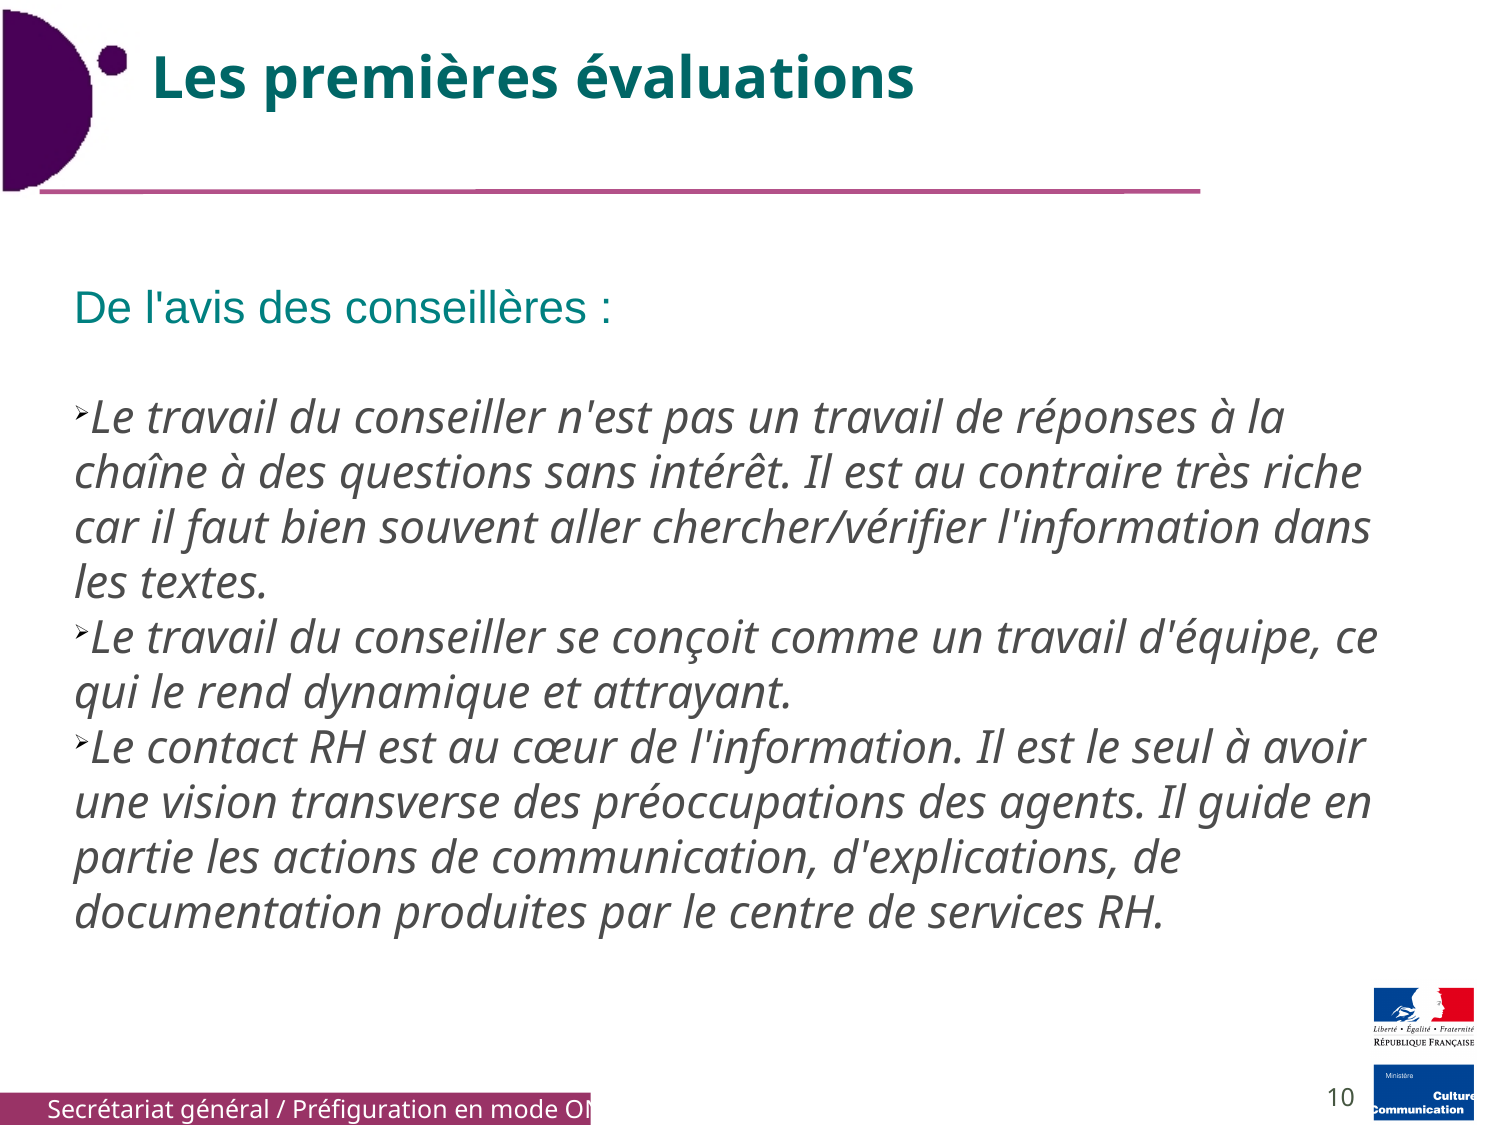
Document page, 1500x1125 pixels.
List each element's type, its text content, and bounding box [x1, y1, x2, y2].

picture [1370, 979, 1477, 1125]
title Les premières évaluations [105, 6, 1270, 148]
picture [0, 0, 149, 204]
text_box De l'avis des conseillères : Le travail du conseiller n'est pas un travail de réponses à la chaîne à des questions sans intérêt. Il est au contraire très riche car il faut bien souvent aller chercher/vérifier l'information dans les textes. Le travail du conseiller se conçoit comme un travail d'équipe, ce qui le rend dynamique et attrayant. Le contact RH est au cœur de l'information. Il est le seul à avoir une vision transverse des préoccupations des agents. Il guide en partie les actions de communication, d'explications, de documentation produites par le centre de services RH. [59, 270, 1418, 945]
